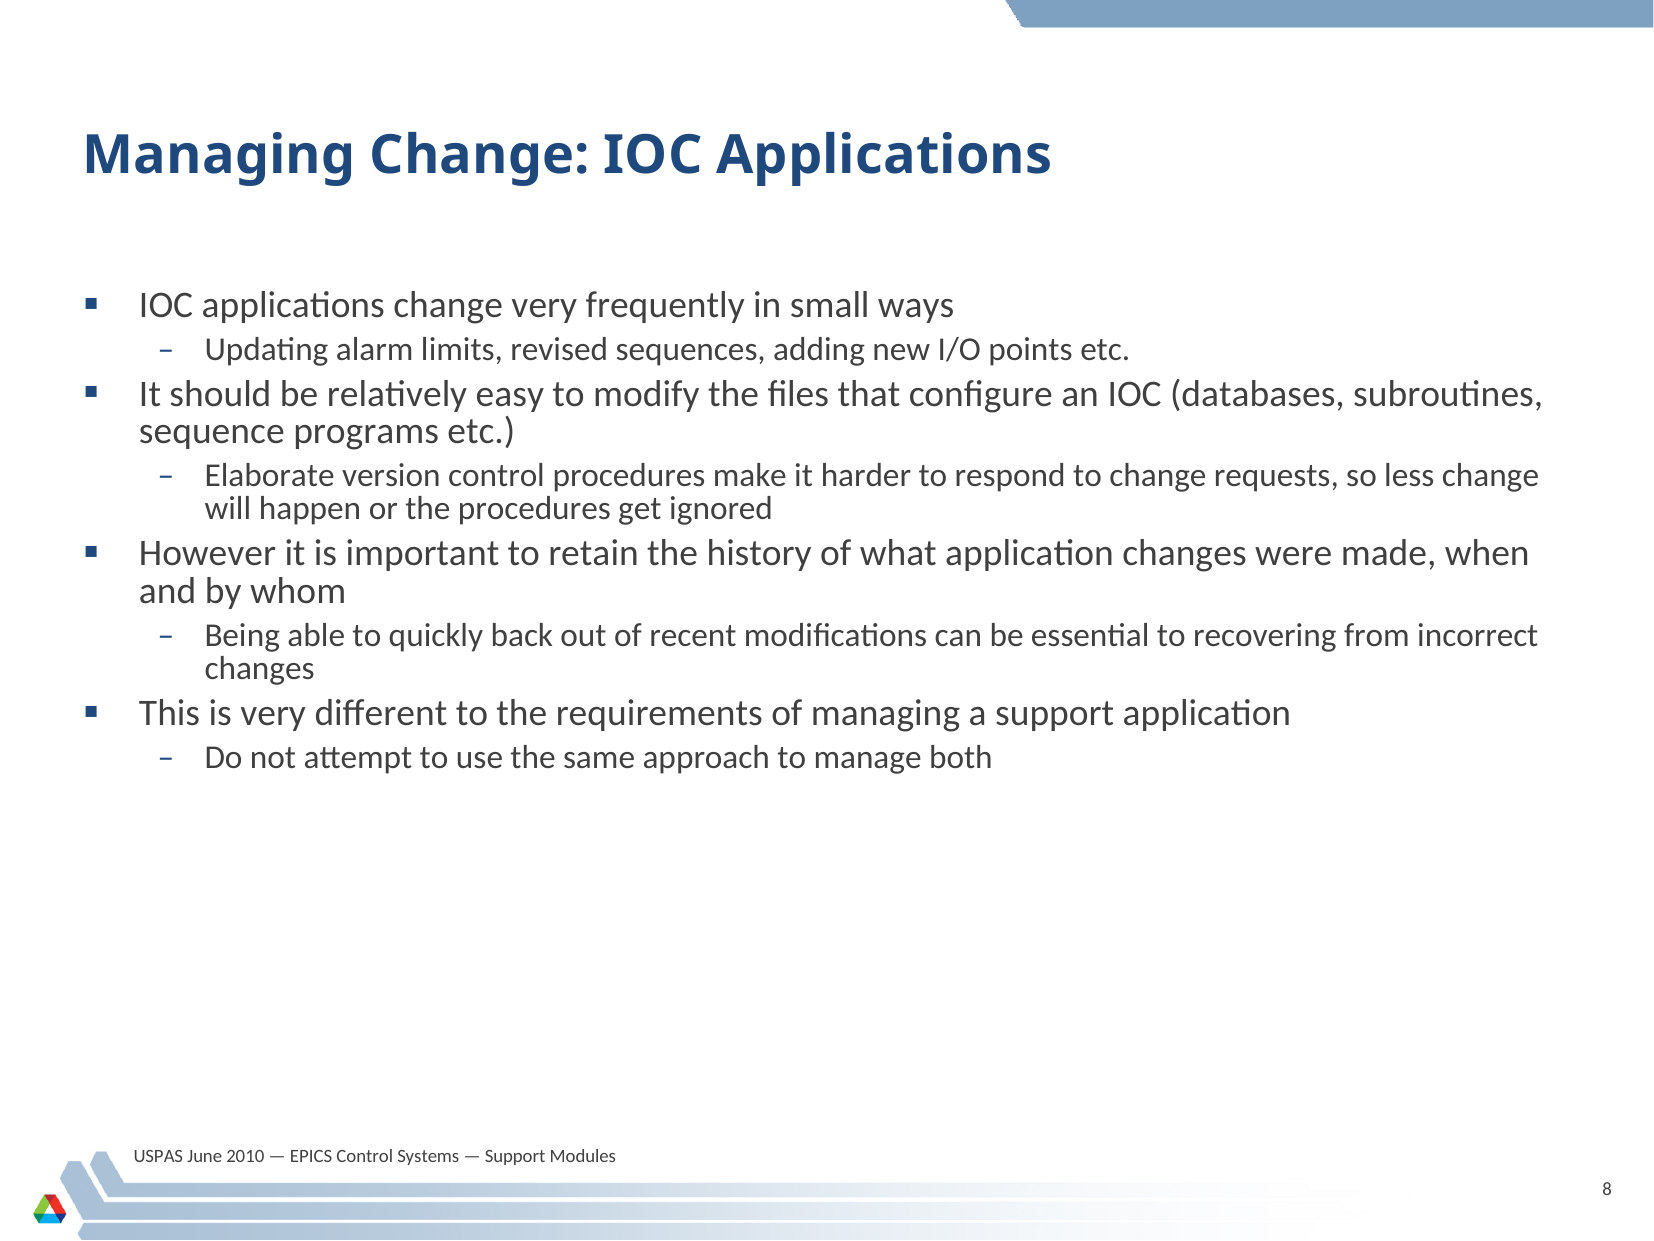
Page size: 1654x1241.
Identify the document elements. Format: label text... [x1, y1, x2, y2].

picture [0, 1143, 1654, 1240]
title Managing Change: IOC Applications [82, 49, 1571, 257]
list IOC applications change very frequently in small ways Updating alarm limits, revised sequences, adding new I/O points etc. It should be relatively easy to modify the files that configure an IOC (databases, subroutines, sequence programs etc.) Elaborate version control procedures make it harder to respond to change requests, so less change will happen or the procedures get ignored However it is important to retain the history of what application changes were made, when and by whom Being able to quickly back out of recent modifications can be essential to recovering from incorrect changes This is very different to the requirements of managing a support application Do not attempt to use the same approach to manage both [82, 289, 1571, 843]
picture [0, 0, 1654, 29]
